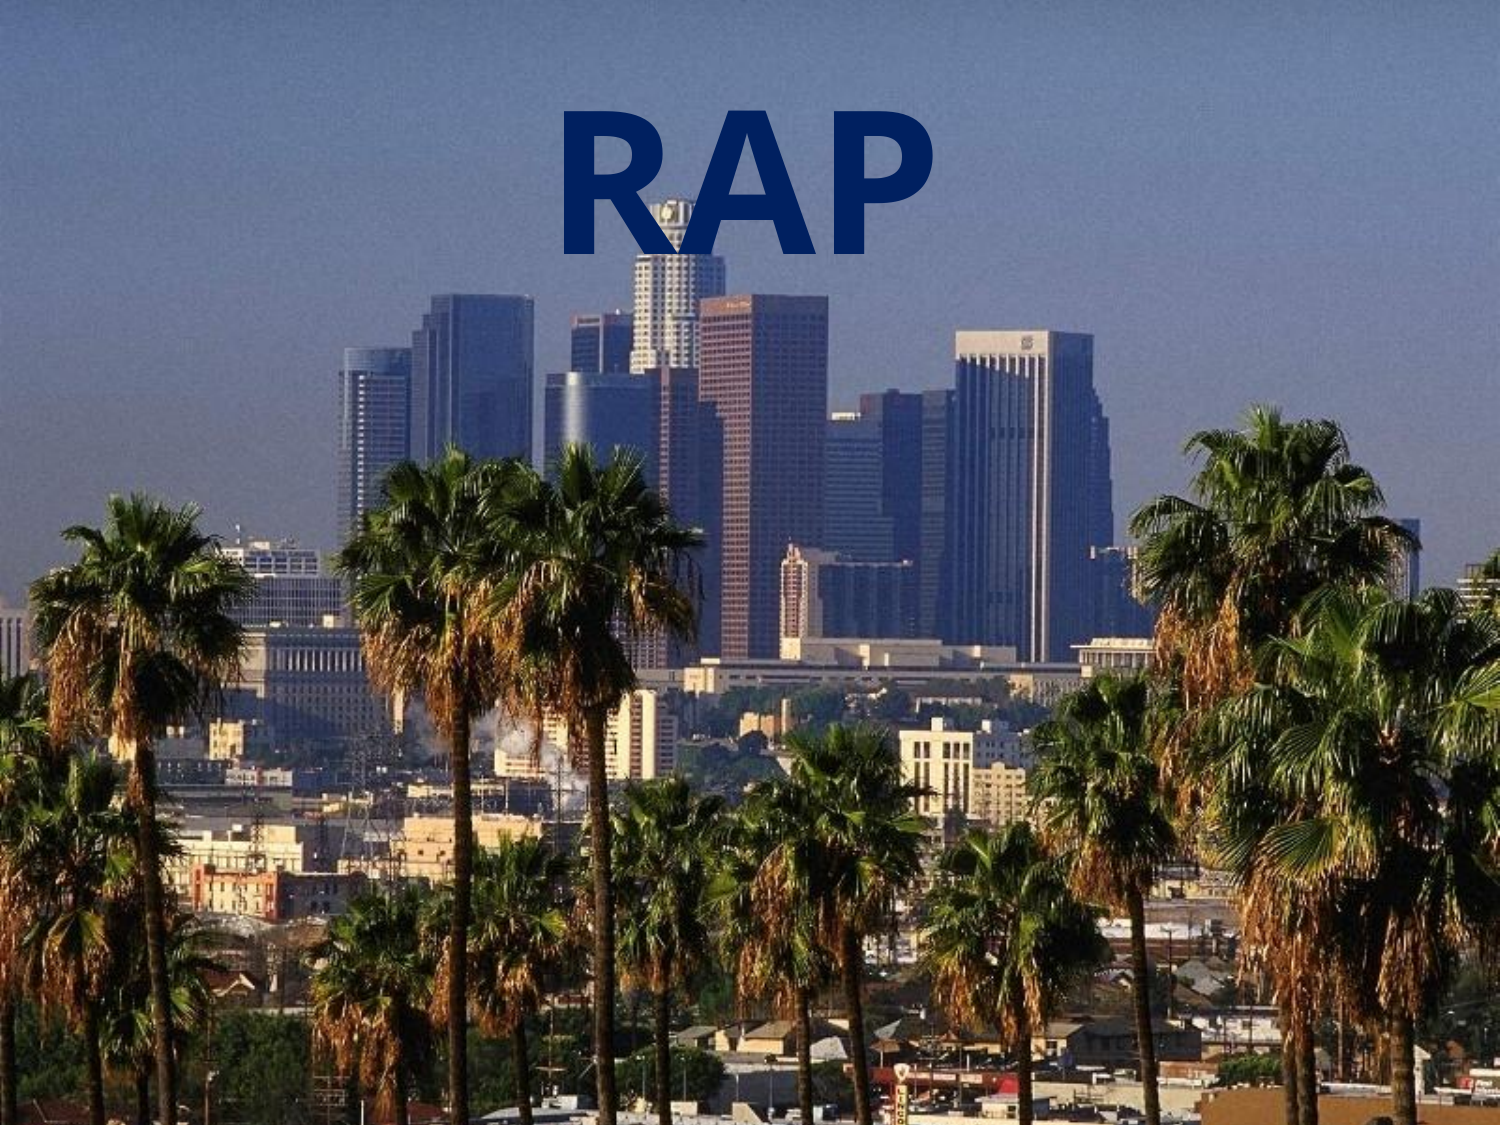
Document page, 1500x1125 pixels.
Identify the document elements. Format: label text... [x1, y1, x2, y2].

title RAP [105, 46, 950, 551]
picture [0, 0, 1500, 1125]
